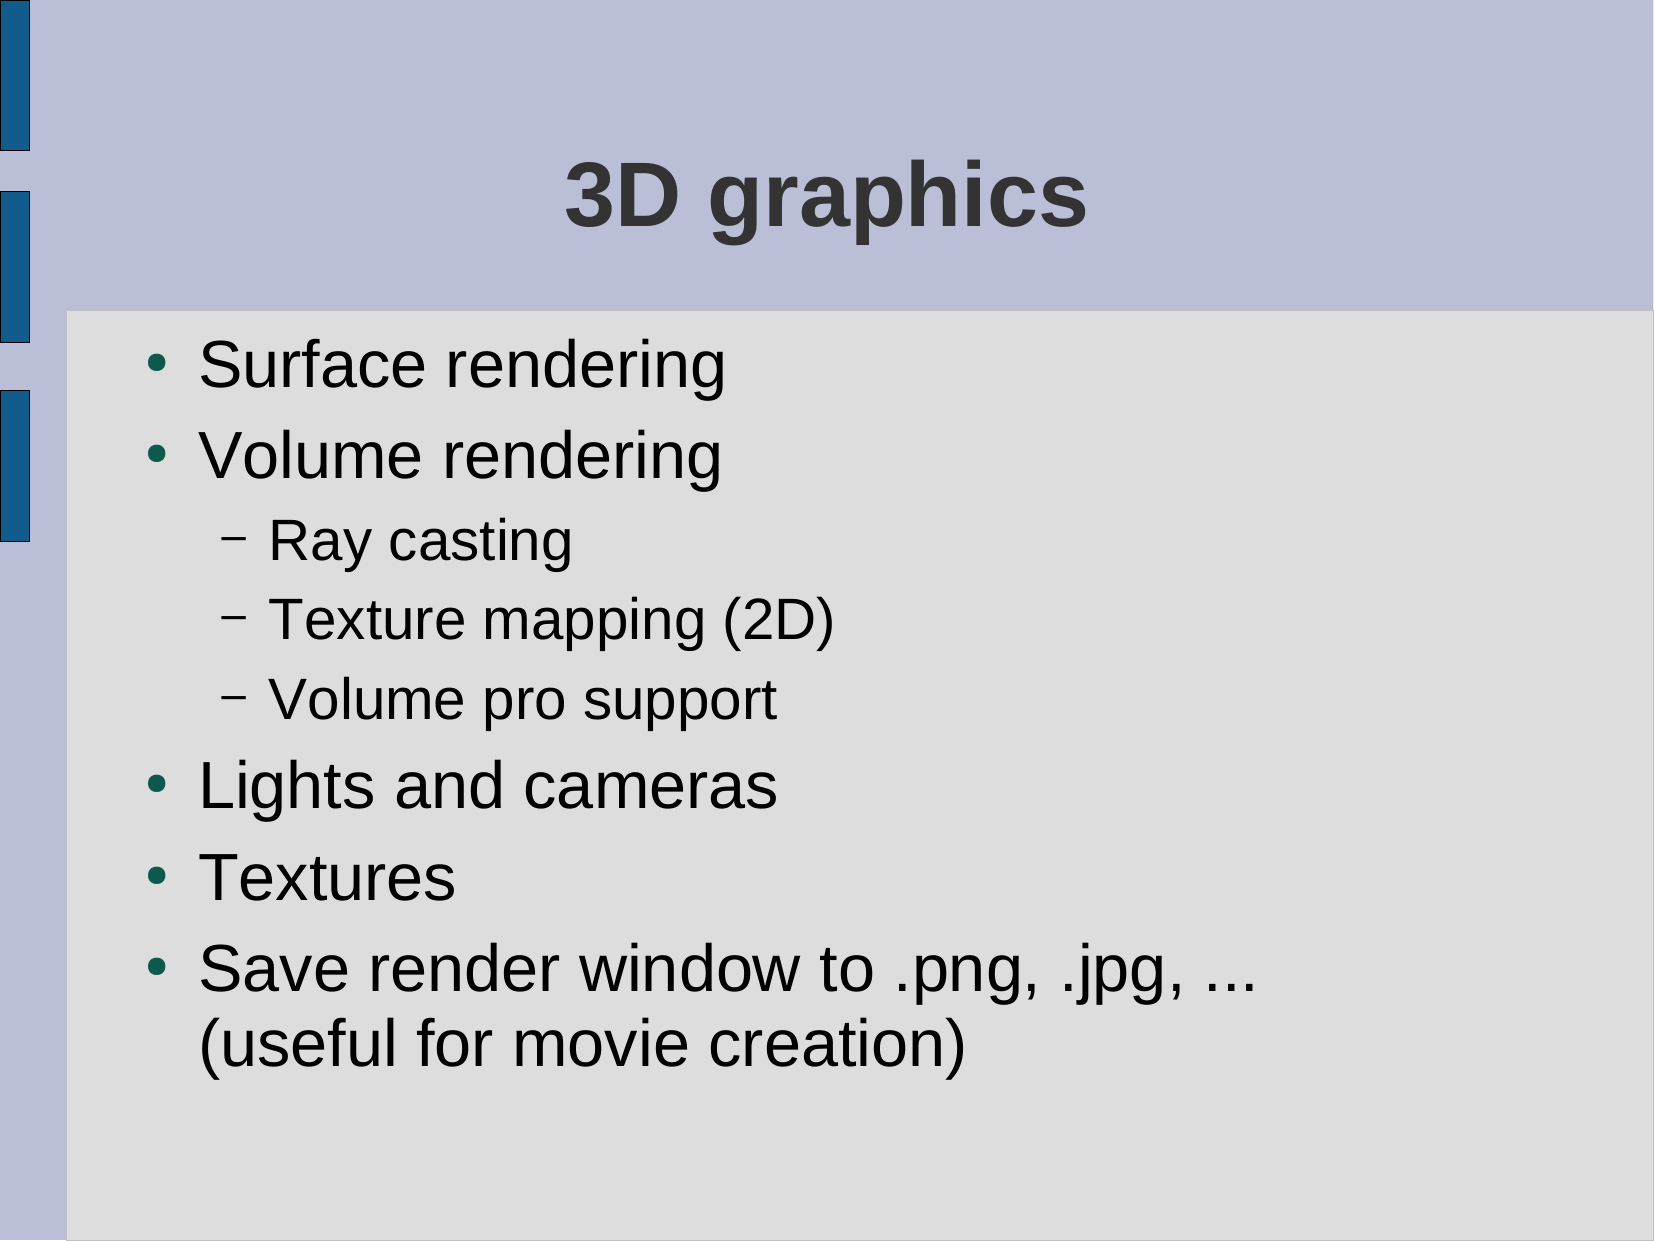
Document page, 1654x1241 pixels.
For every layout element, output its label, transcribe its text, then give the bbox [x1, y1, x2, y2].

list Surface rendering Volume rendering Ray casting Texture mapping (2D) Volume pro support Lights and cameras Textures Save render window to .png, .jpg, ... (useful for movie creation) [112, 319, 1613, 1228]
title 3D graphics [121, 83, 1534, 306]
